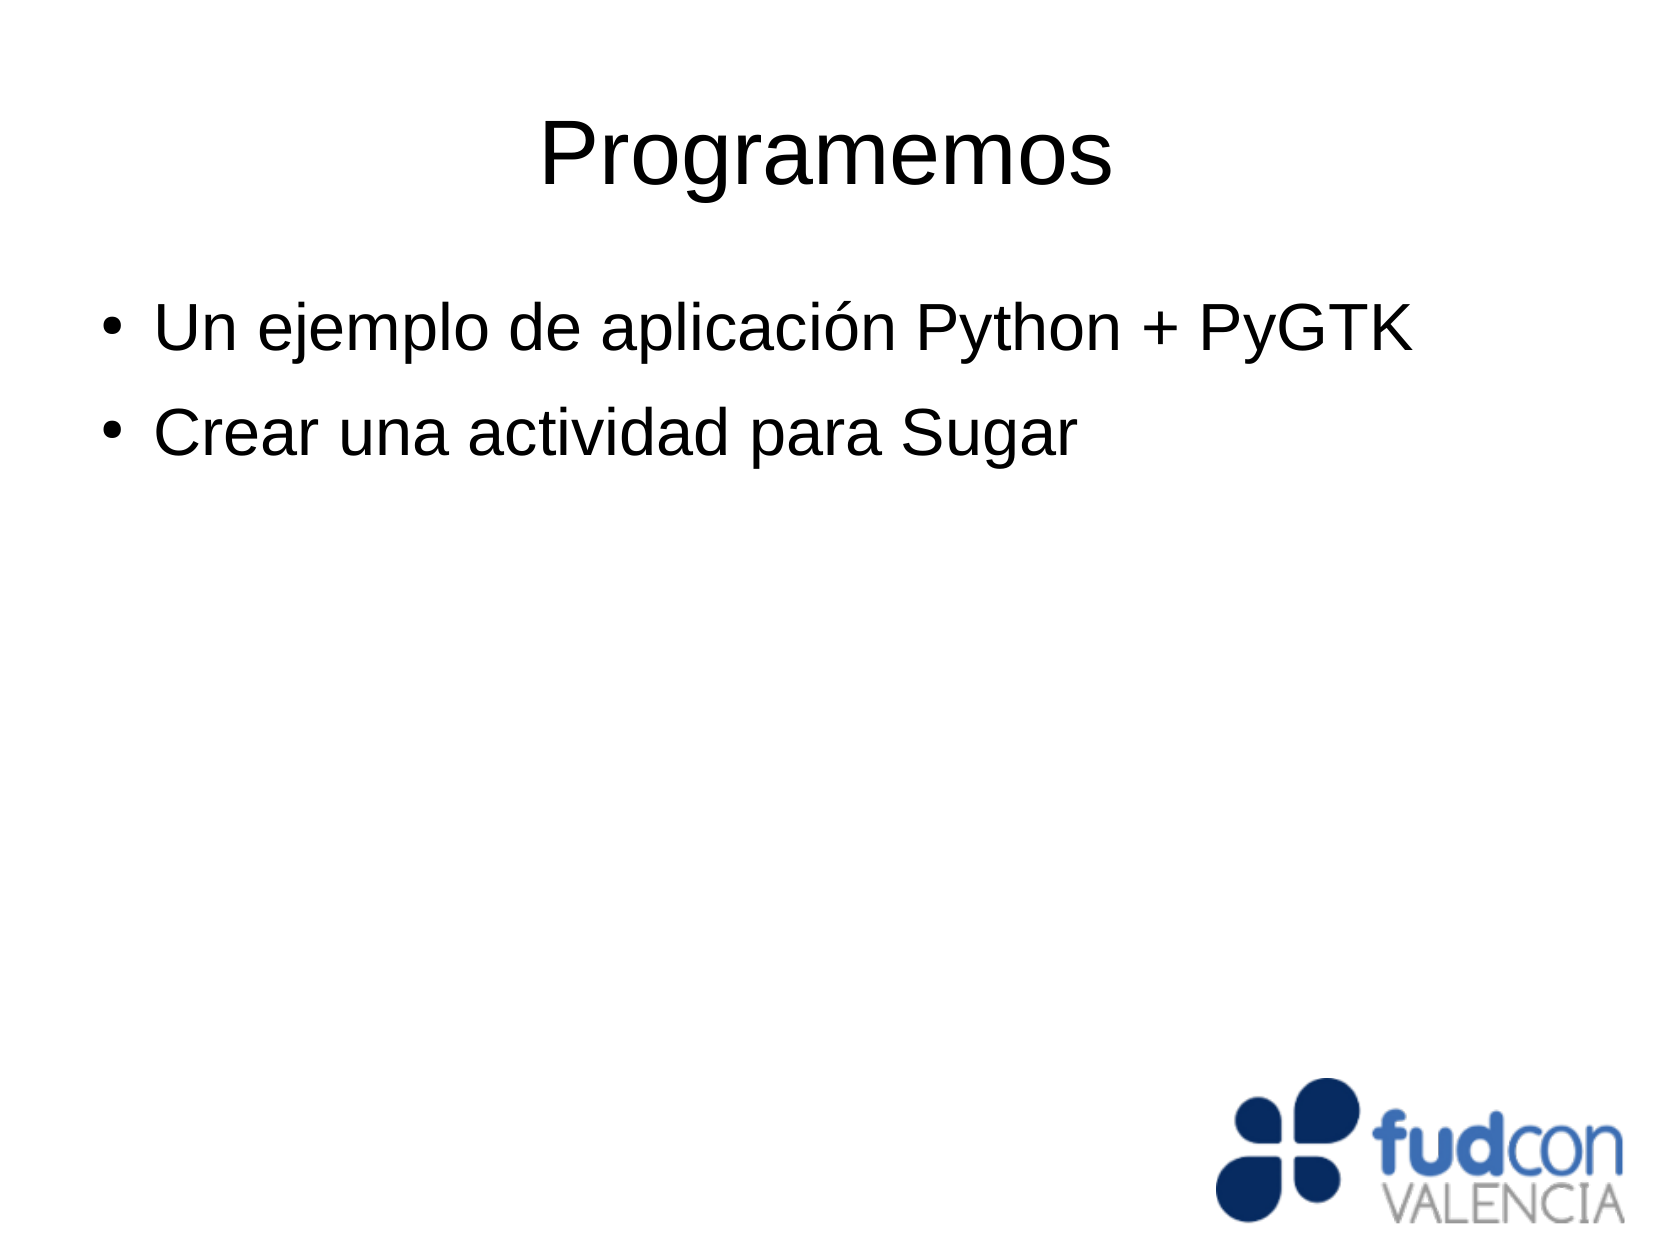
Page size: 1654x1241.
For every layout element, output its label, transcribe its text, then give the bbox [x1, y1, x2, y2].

picture [1216, 1078, 1643, 1230]
title Programemos [82, 101, 1571, 205]
list Un ejemplo de aplicación Python + PyGTK Crear una actividad para Sugar [82, 290, 1571, 1109]
